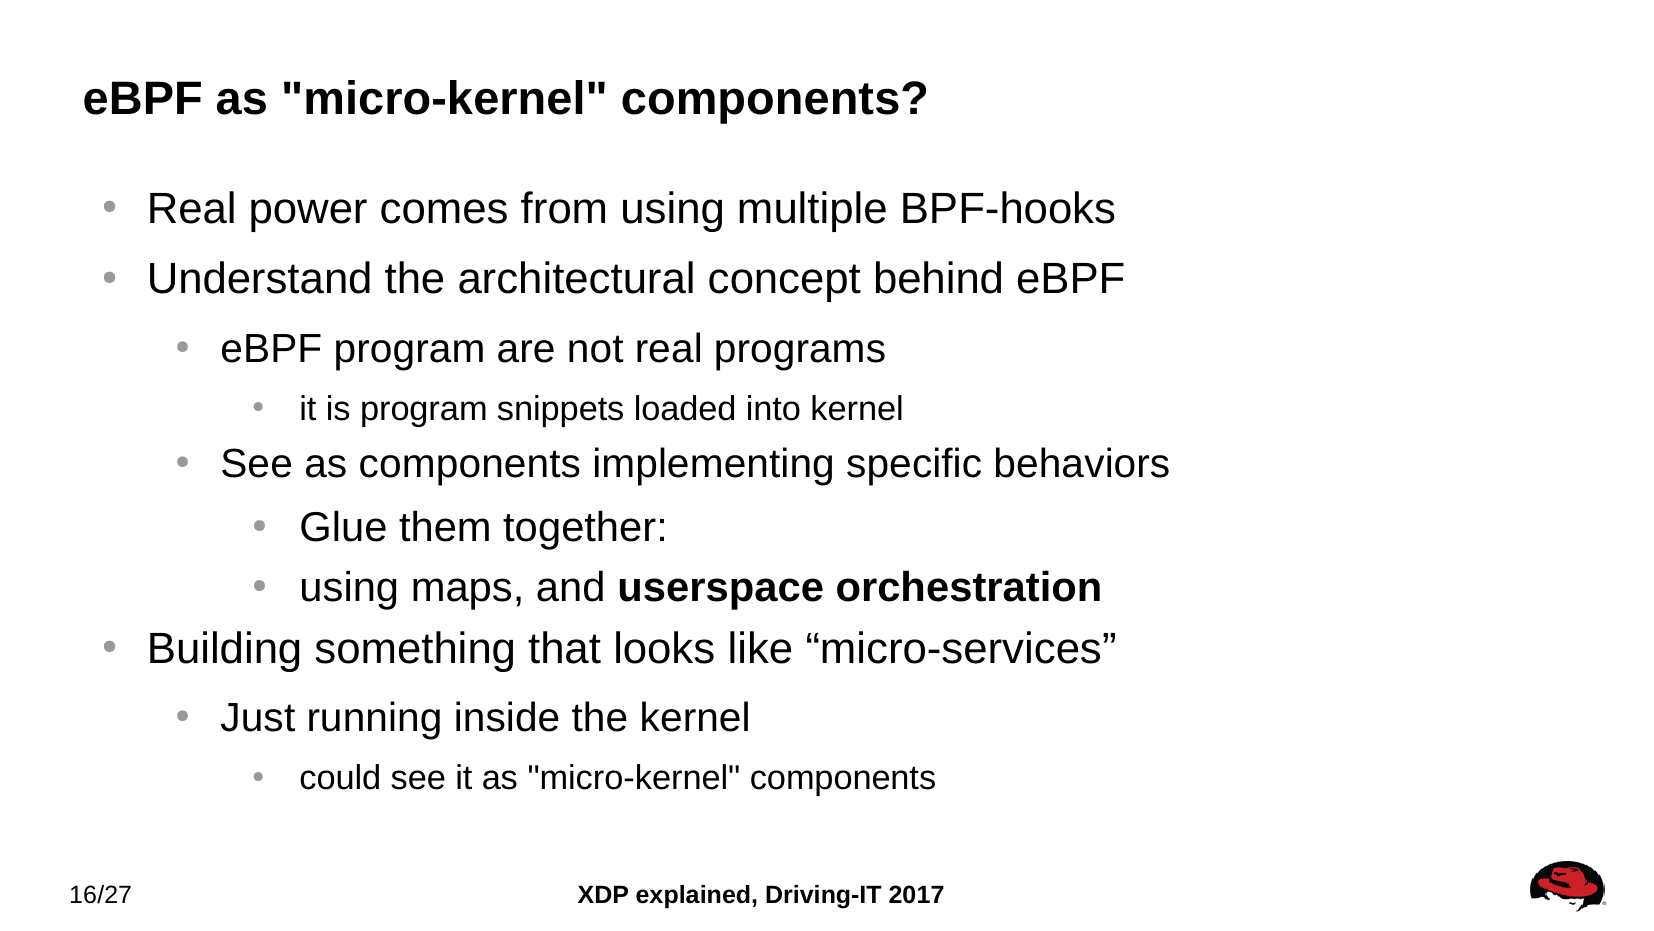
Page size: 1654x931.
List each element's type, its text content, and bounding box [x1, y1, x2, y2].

list Real power comes from using multiple BPF-hooks Understand the architectural concept behind eBPF eBPF program are not real programs it is program snippets loaded into kernel See as components implementing specific behaviors Glue them together: using maps, and userspace orchestration Building something that looks like “micro-services” Just running inside the kernel could see it as "micro-kernel" components [86, 183, 1575, 797]
title eBPF as "micro-kernel" components? [82, 28, 1571, 169]
picture [1529, 859, 1613, 918]
